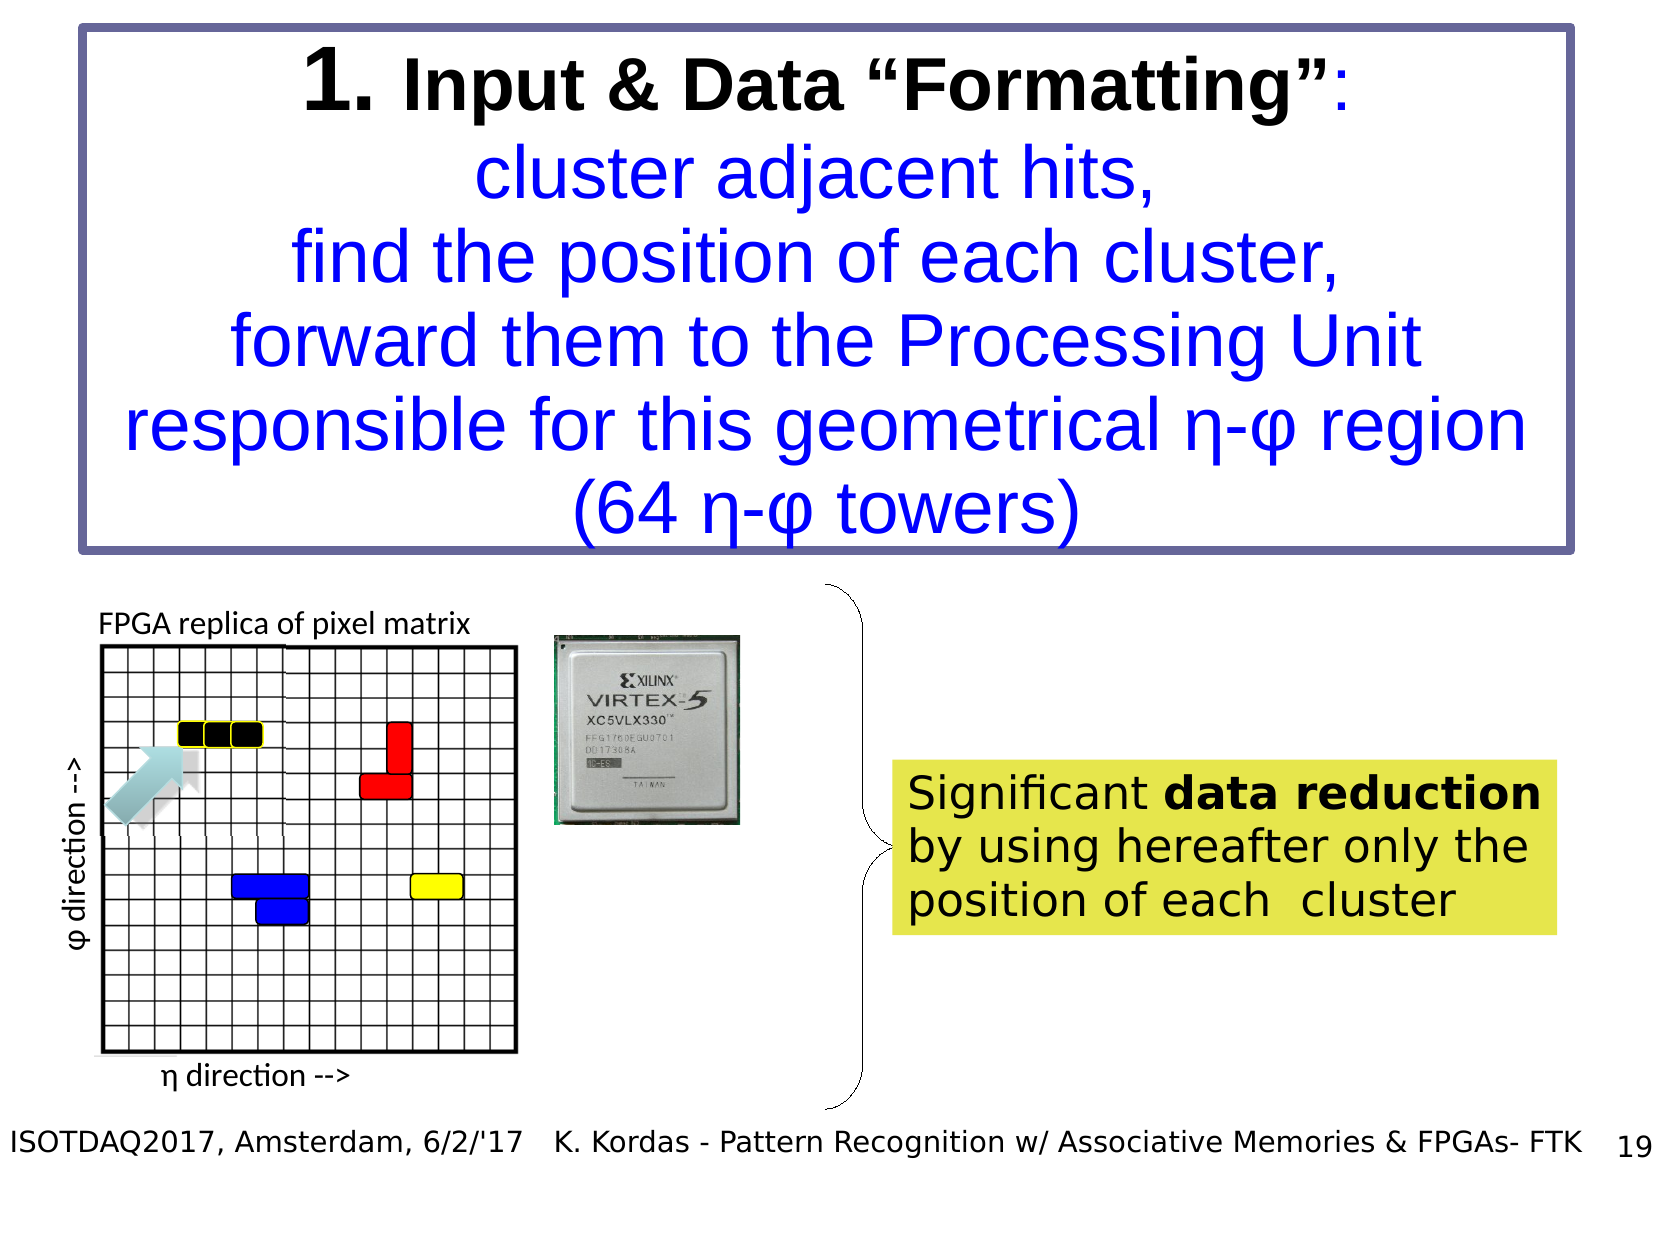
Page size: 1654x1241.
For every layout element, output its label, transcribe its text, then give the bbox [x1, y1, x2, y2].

text_box [104, 721, 264, 826]
text_box [359, 722, 413, 800]
title 1. Input & Data “Formatting”: cluster adjacent hits, find the position of each cluster, forward them to the Processing Unit responsible for this geometrical η-φ region (64 η-φ towers) [82, 27, 1571, 551]
text_box [410, 873, 464, 900]
text_box FPGA replica of pixel matrix [83, 593, 487, 649]
text_box η direction --> [145, 1057, 367, 1101]
picture [554, 635, 741, 825]
picture [93, 640, 526, 1057]
text_box [231, 874, 309, 925]
text_box φ direction --> [43, 742, 100, 967]
text_box Significant data reduction by using hereafter only the position of each cluster [892, 759, 1558, 936]
